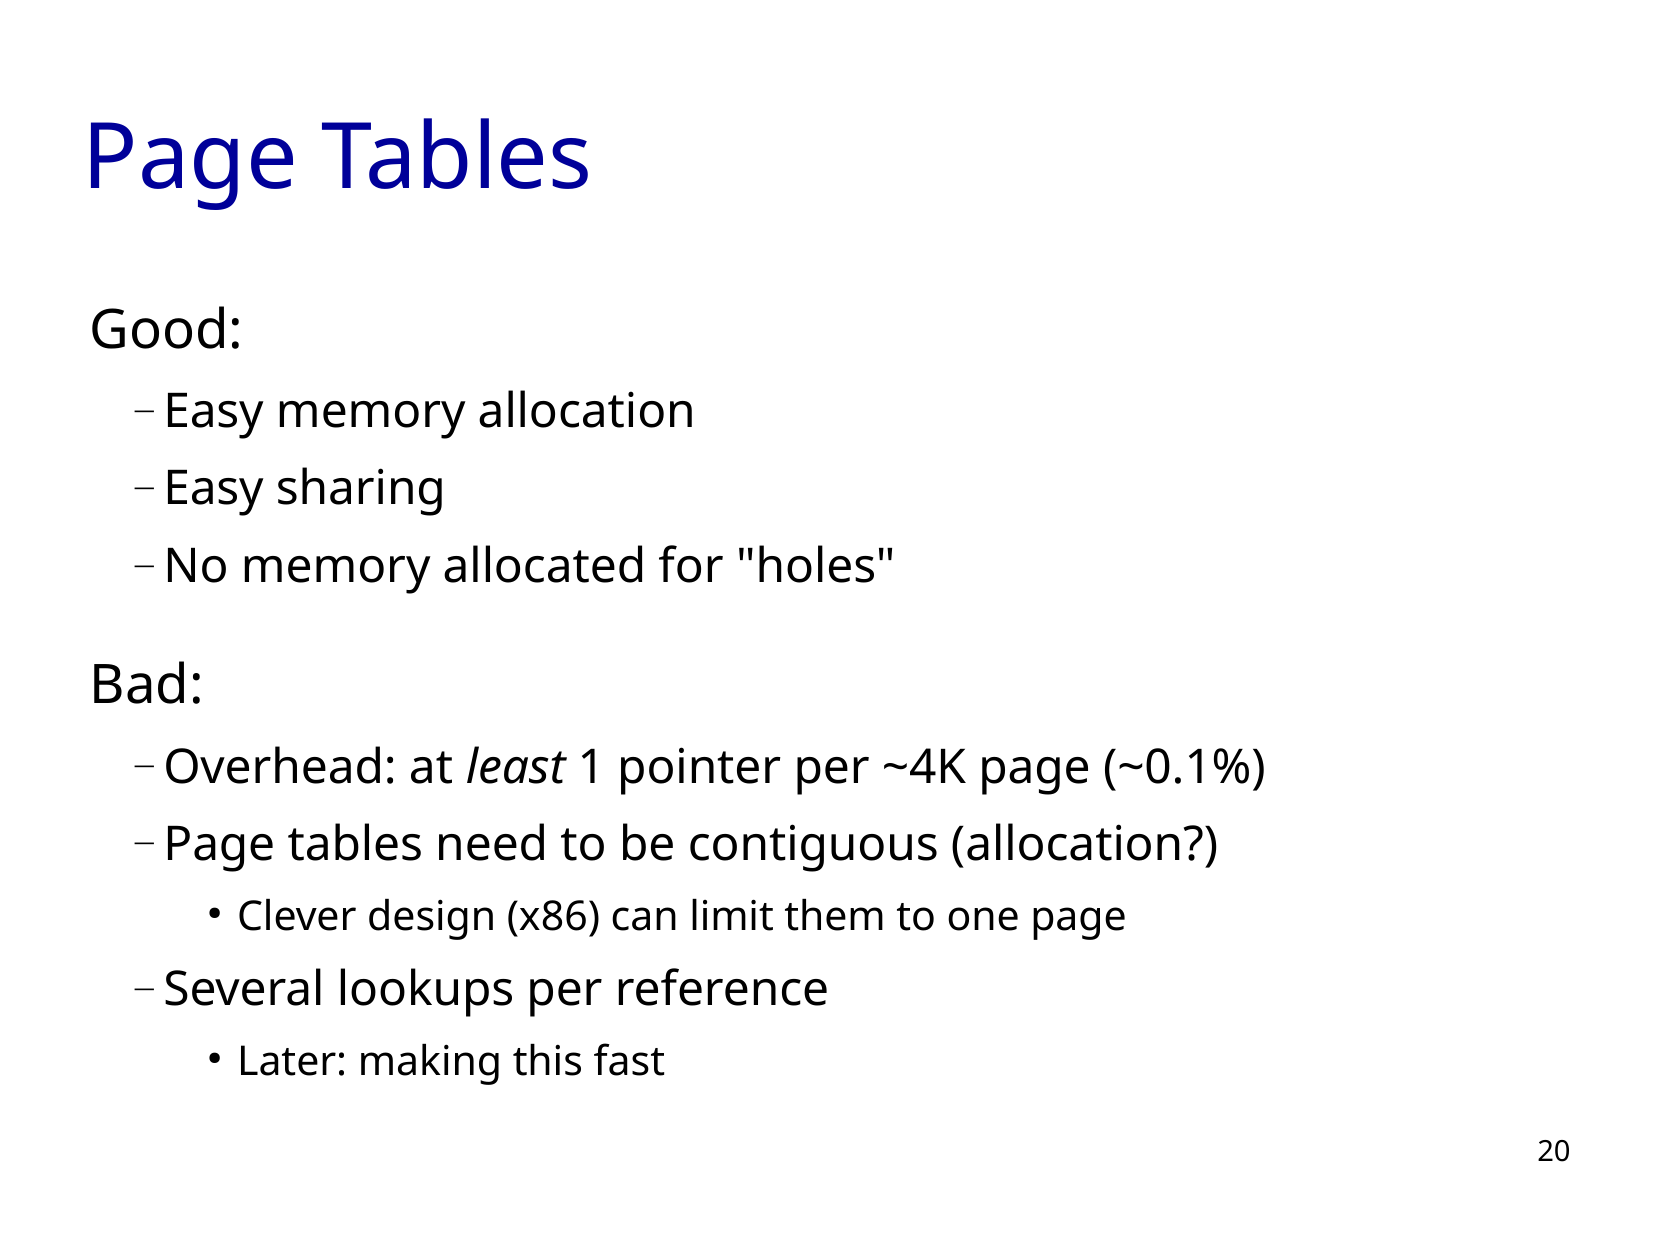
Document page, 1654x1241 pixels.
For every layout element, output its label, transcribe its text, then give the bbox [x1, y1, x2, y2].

list Good: Easy memory allocation Easy sharing No memory allocated for "holes" Bad: Overhead: at least 1 pointer per ~4K page (~0.1%) Page tables need to be contiguous (allocation?) Clever design (x86) can limit them to one page Several lookups per reference Later: making this fast [60, 290, 1571, 1096]
title Page Tables [82, 49, 1571, 257]
